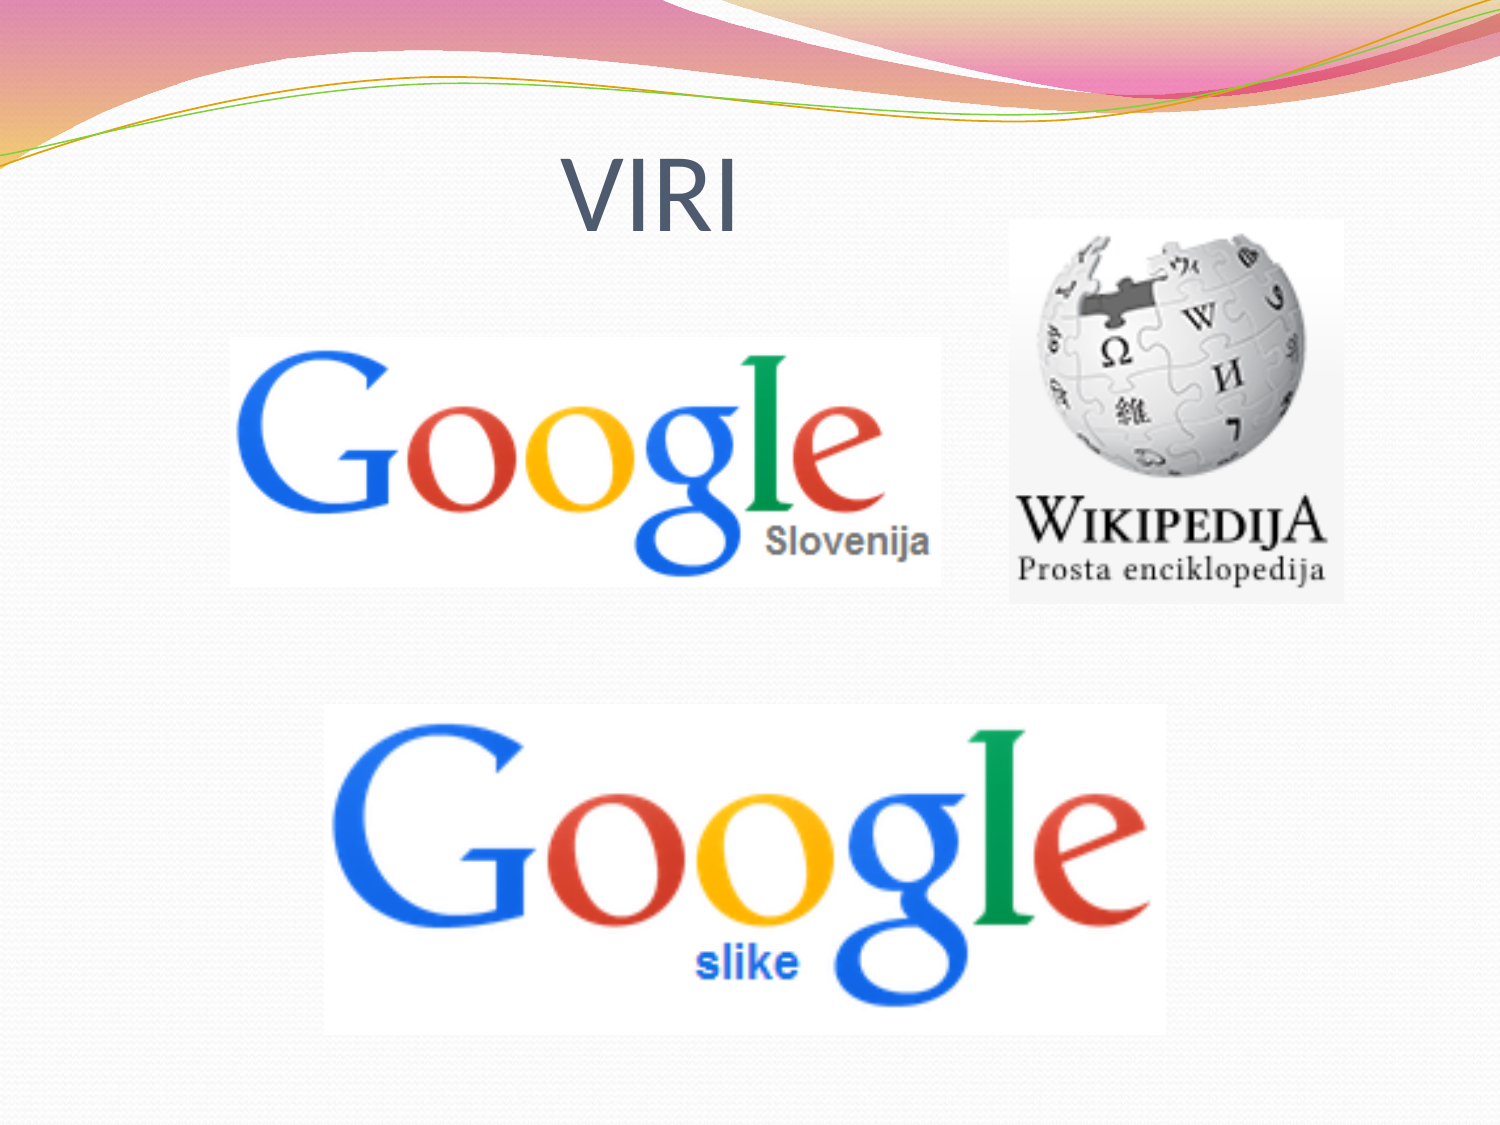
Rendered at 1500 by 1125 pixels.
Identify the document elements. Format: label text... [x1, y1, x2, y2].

picture [838, 109, 1105, 120]
picture [0, 56, 1500, 1125]
title VIRI [466, 101, 837, 254]
picture [665, 0, 1066, 90]
picture [24, 147, 49, 156]
picture [40, 51, 1062, 146]
picture [168, 78, 582, 117]
